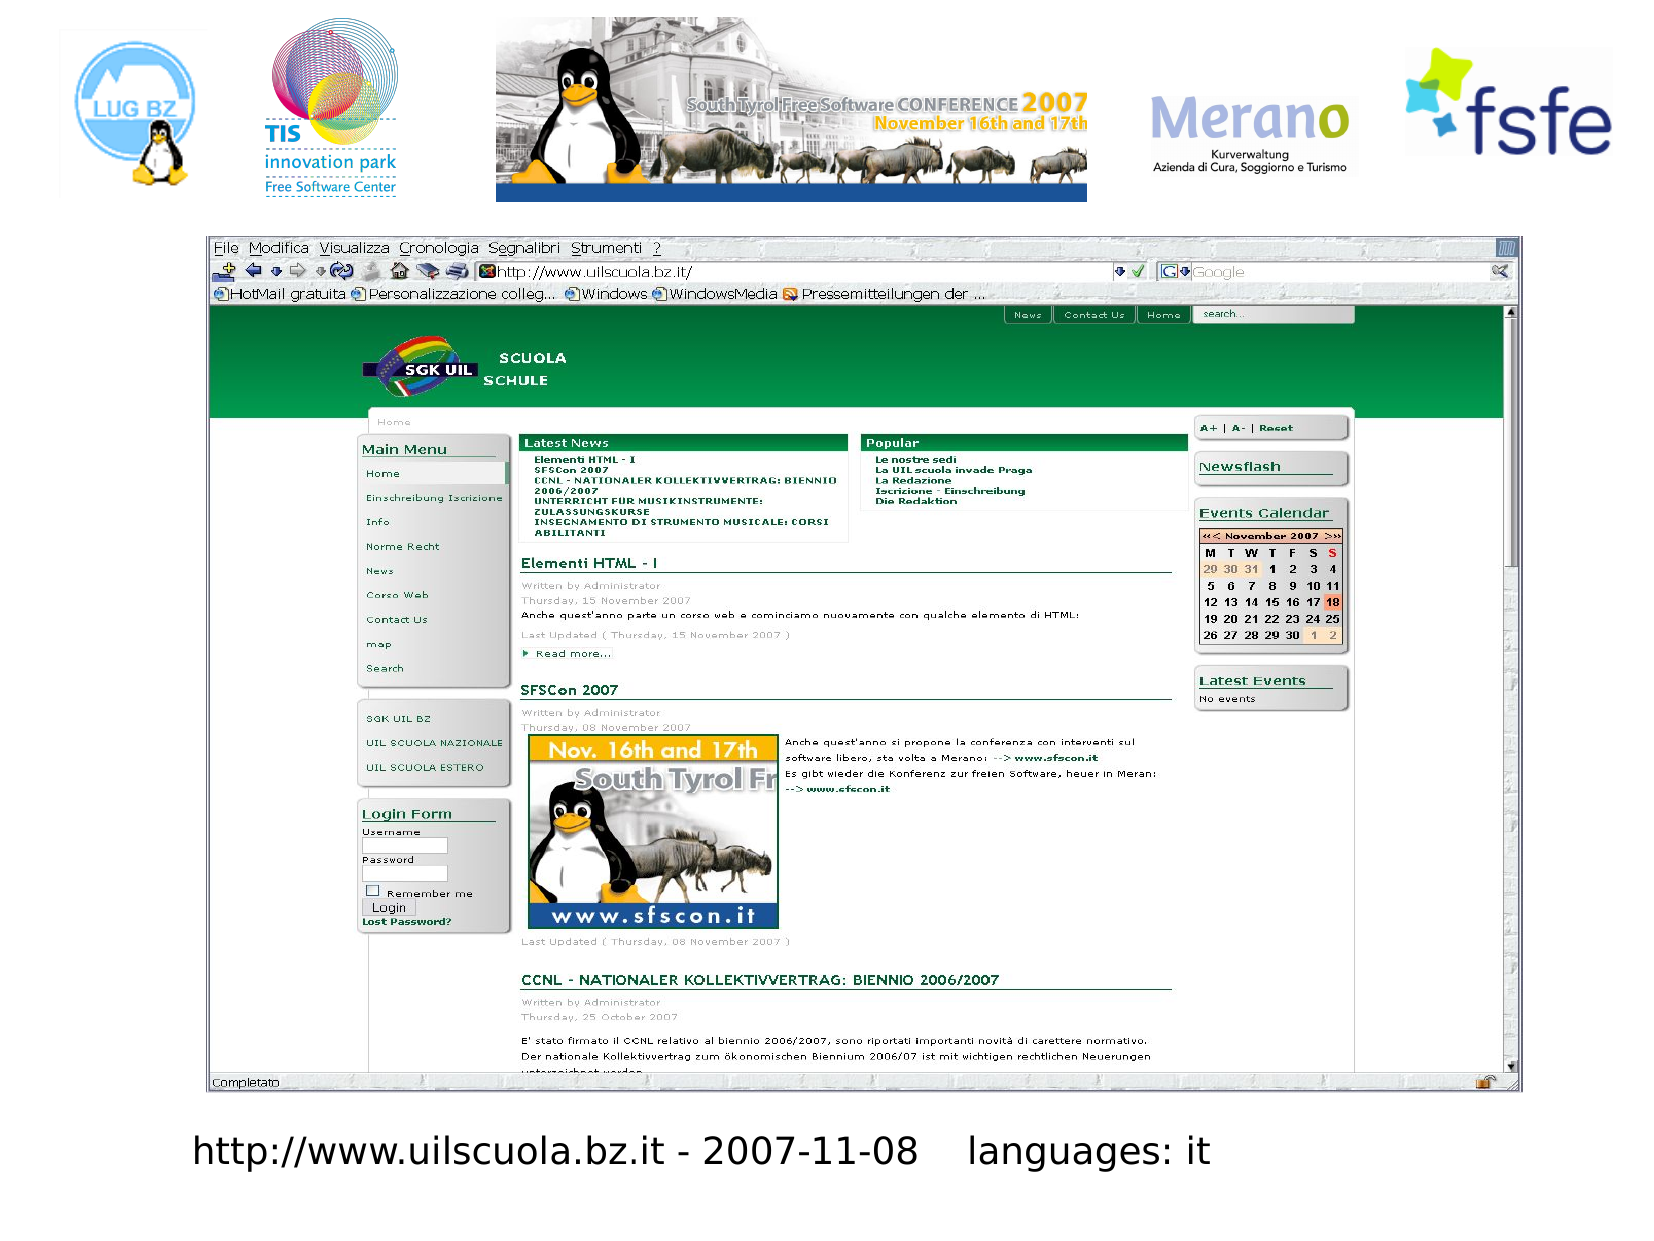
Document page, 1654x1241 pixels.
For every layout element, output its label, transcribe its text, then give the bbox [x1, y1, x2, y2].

picture [496, 17, 1087, 202]
picture [59, 29, 220, 198]
picture [206, 236, 1523, 1093]
picture [265, 18, 398, 197]
picture [1151, 96, 1359, 177]
picture [1405, 47, 1613, 156]
text_box http://www.uilscuola.bz.it - 2007-11-08 languages: it [177, 1122, 1447, 1181]
